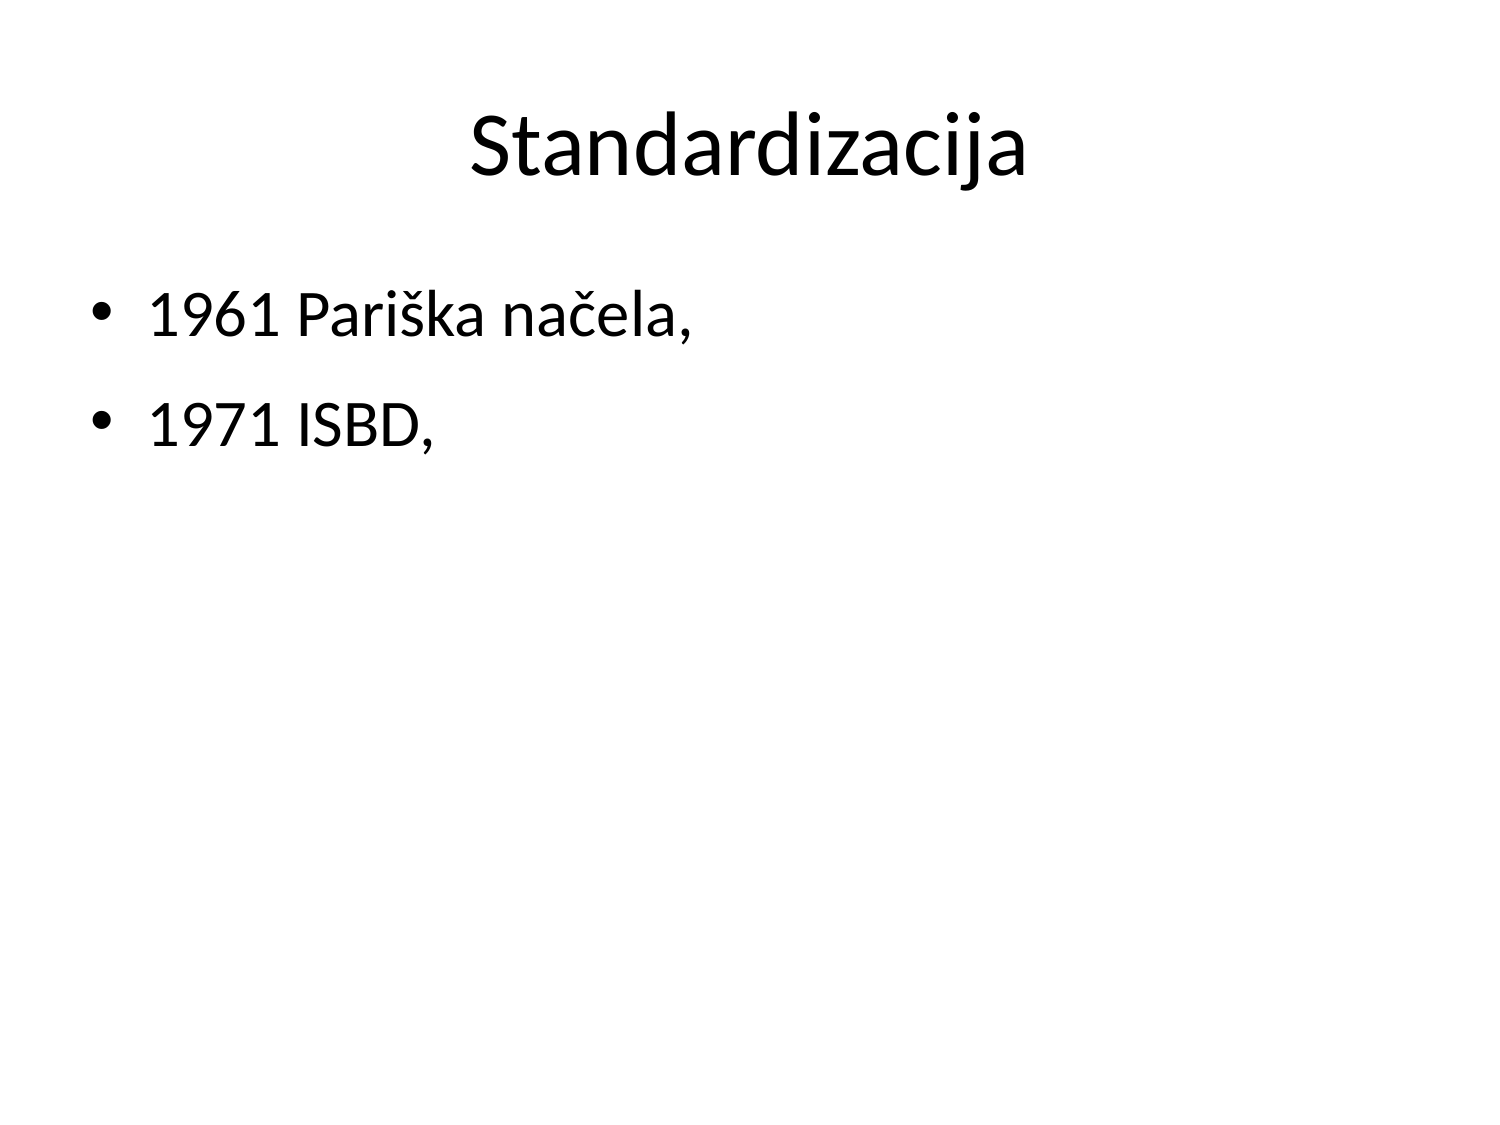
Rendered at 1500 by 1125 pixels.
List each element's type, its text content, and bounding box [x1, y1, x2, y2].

list 1961 Pariška načela, 1971 ISBD, [75, 262, 1425, 1005]
title Standardizacija [75, 45, 1425, 233]
